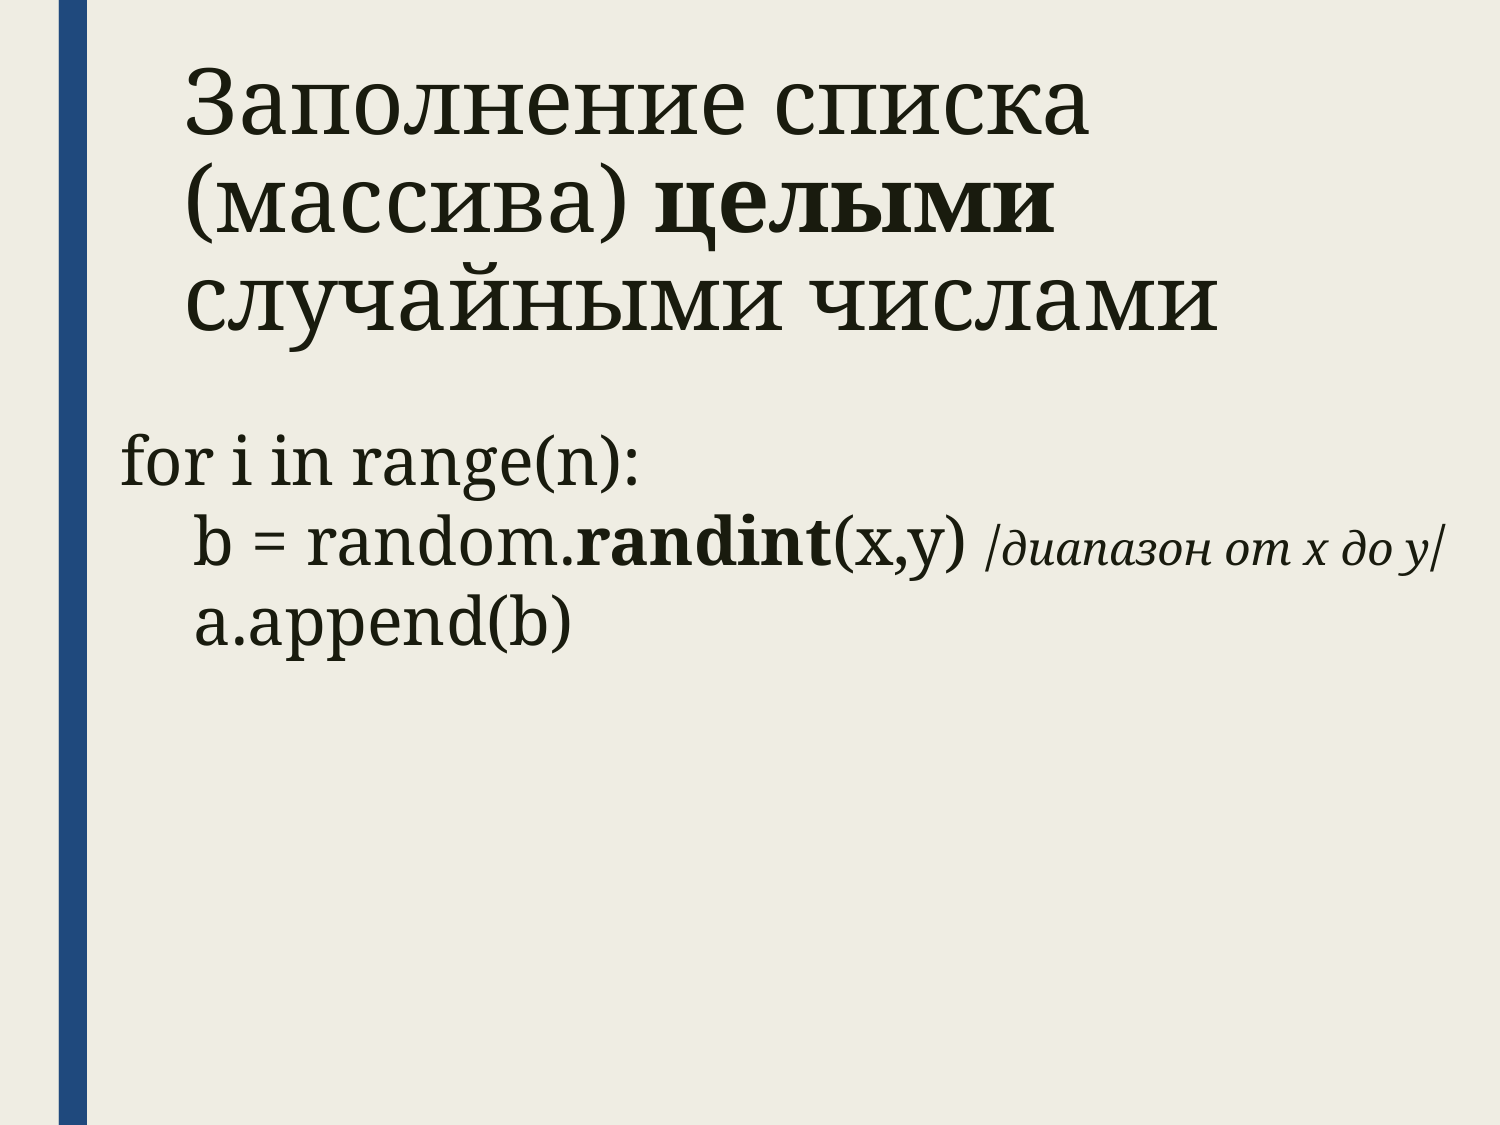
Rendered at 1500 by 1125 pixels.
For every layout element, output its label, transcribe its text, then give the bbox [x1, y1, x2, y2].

text_box Заполнение списка (массива) целыми случайными числами [168, 49, 1350, 247]
text_box for i in range(n): b = random.randint(x,y) /диапазон от x до y/ a.append(b) [105, 366, 1472, 1063]
